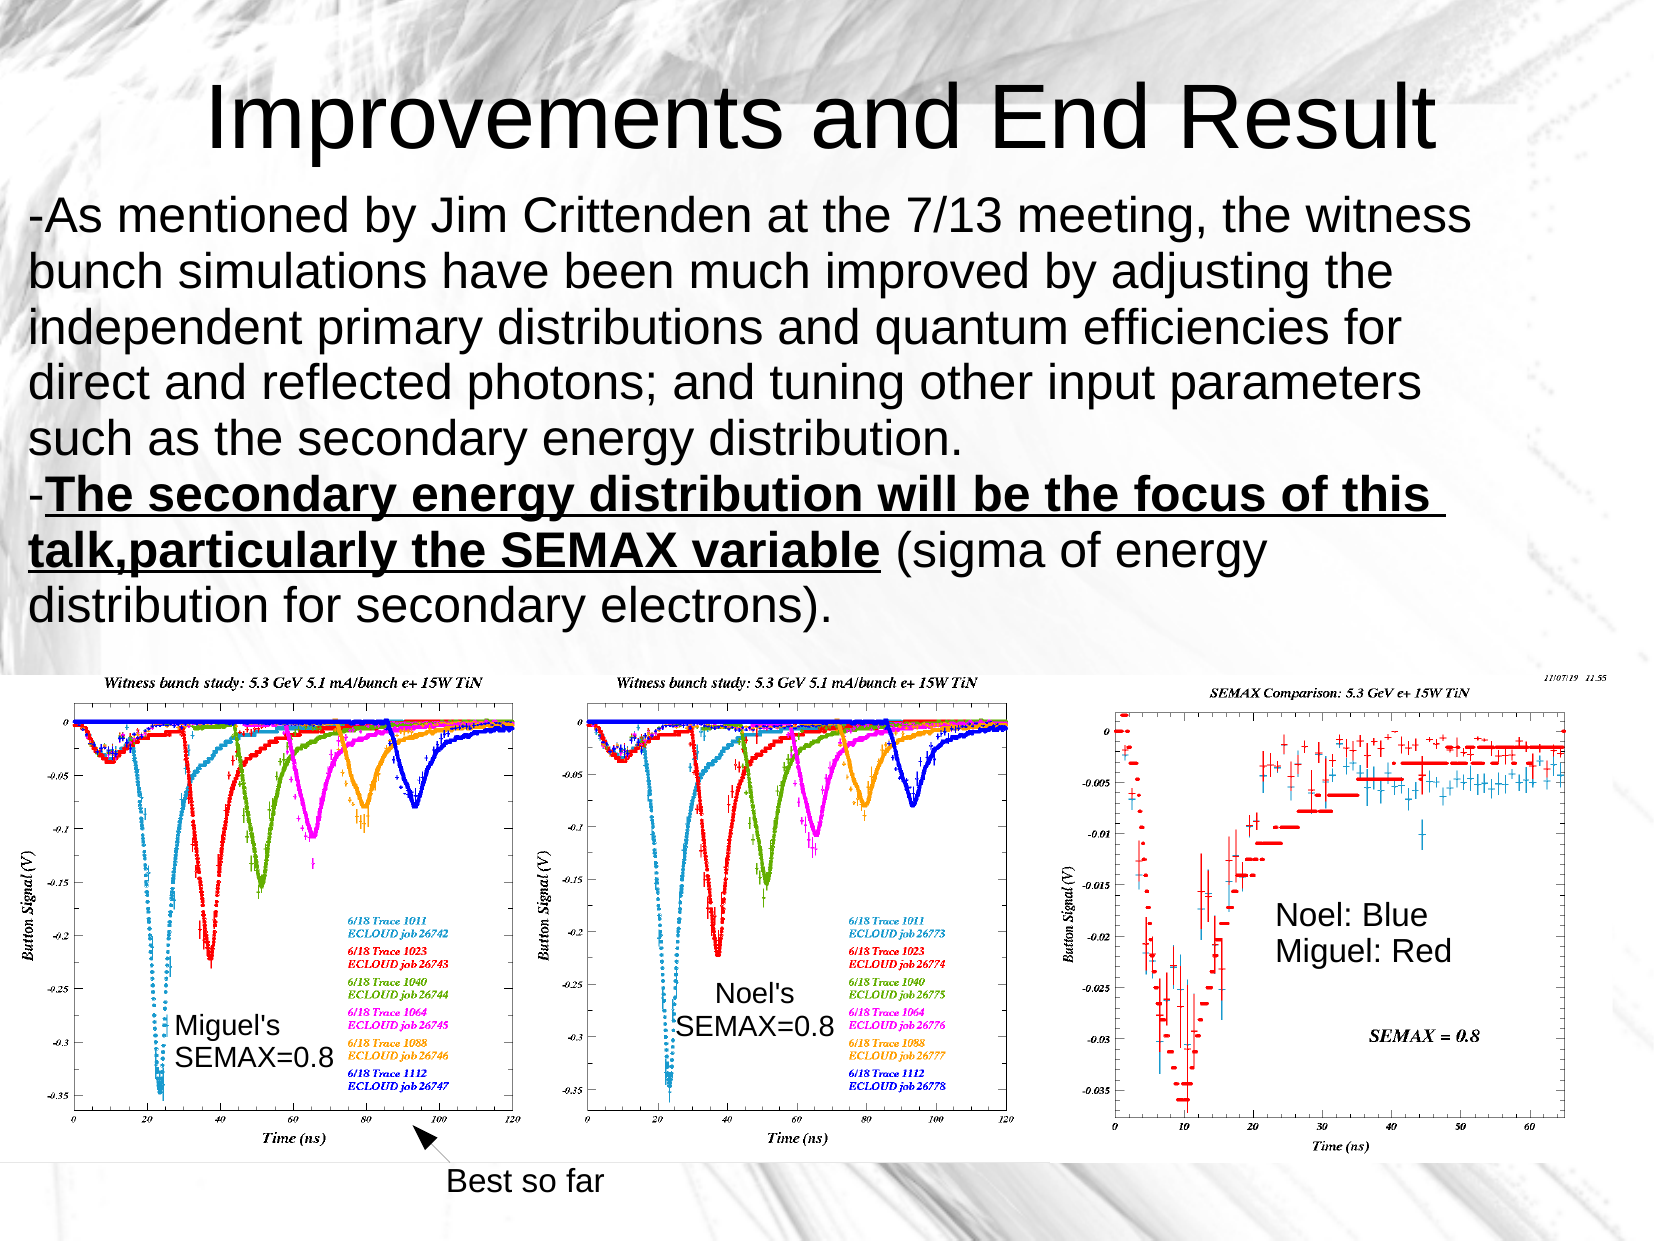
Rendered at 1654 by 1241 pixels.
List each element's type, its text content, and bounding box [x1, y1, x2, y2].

text_box [37, 712, 525, 829]
text_box -As mentioned by Jim Crittenden at the 7/13 meeting, the witness bunch simulations have been much improved by adjusting the independent primary distributions and quantum efficiencies for direct and reflected photons; and tuning other input parameters such as the secondary energy distribution. -The secondary energy distribution will be the focus of this talk,particularly the SEMAX variable (sigma of energy distribution for secondary electrons). [27, 187, 1633, 771]
text_box Noel: Blue Miguel: Red [1275, 895, 1461, 974]
picture [0, 0, 1654, 1241]
title Improvements and End Result [127, 32, 1516, 187]
text_box Noel's SEMAX=0.8 [675, 976, 837, 1046]
text_box Best so far [445, 1162, 613, 1202]
text_box Miguel's SEMAX=0.8 [174, 1008, 451, 1163]
